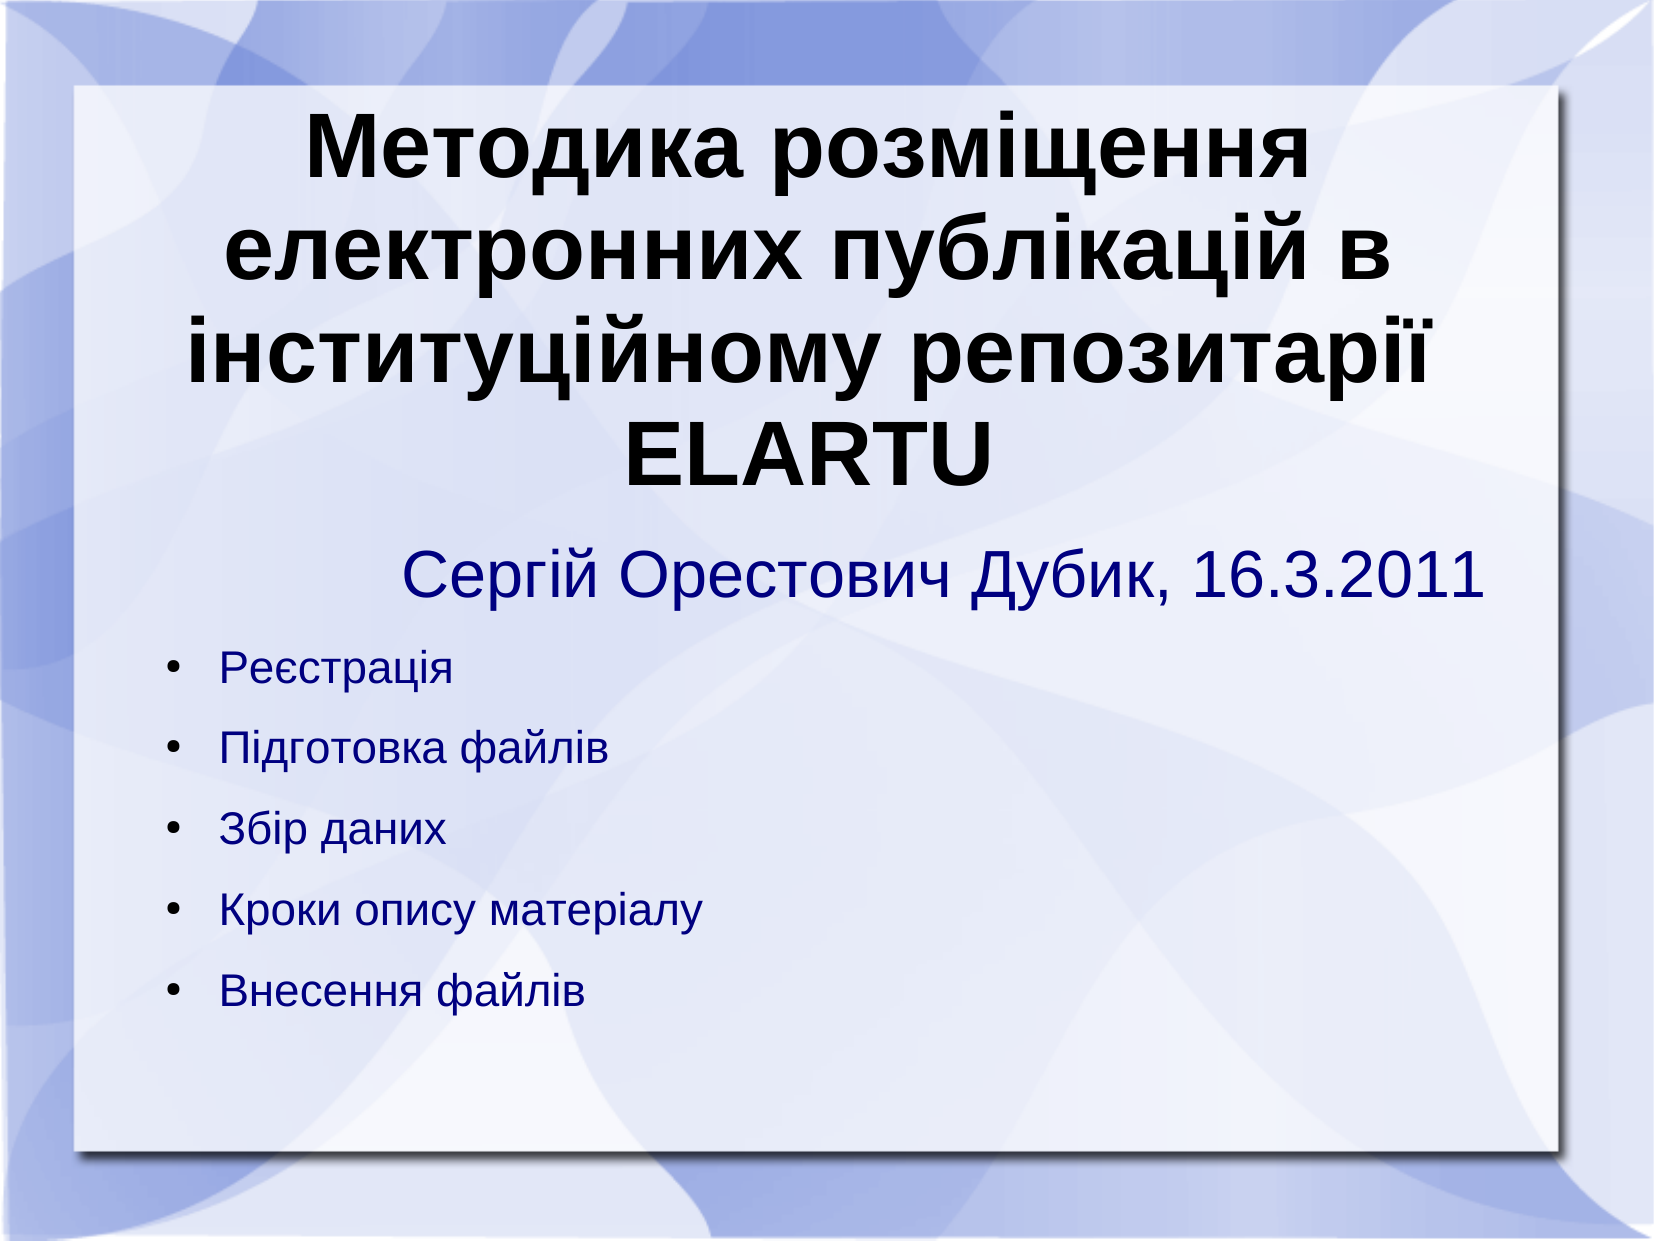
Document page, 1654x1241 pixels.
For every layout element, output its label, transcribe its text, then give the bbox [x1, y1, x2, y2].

title Методика розміщення електронних публікацій в інституційному репозитарії ELARTU [82, 94, 1536, 505]
list Сергій Орестович Дубик, 16.3.2011 Реєстрація Підготовка файлів Збір даних Кроки опису матеріалу Внесення файлів [129, 537, 1489, 1061]
picture [0, 0, 1654, 1241]
